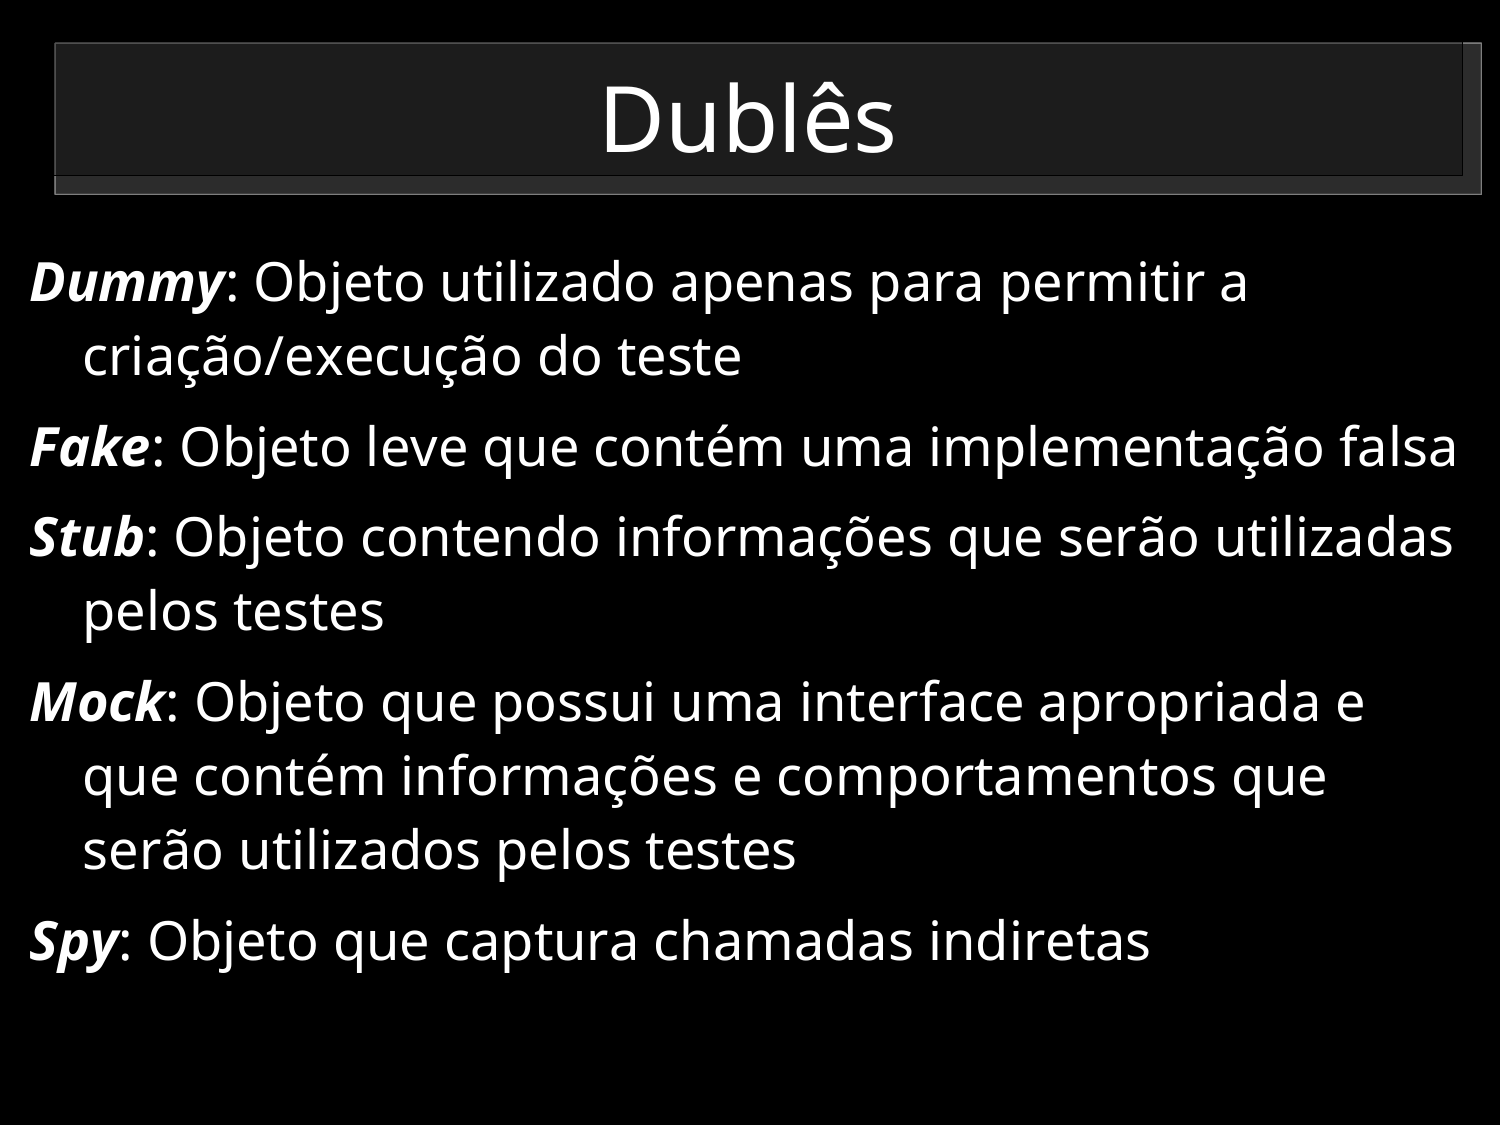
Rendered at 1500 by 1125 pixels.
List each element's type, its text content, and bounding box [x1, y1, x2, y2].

list Dummy: Objeto utilizado apenas para permitir a criação/execução do teste Fake: Objeto leve que contém uma implementação falsa Stub: Objeto contendo informações que serão utilizadas pelos testes Mock: Objeto que possui uma interface apropriada e que contém informações e comportamentos que serão utilizados pelos testes Spy: Objeto que captura chamadas indiretas [29, 243, 1468, 1072]
title Dublês [29, 38, 1468, 196]
